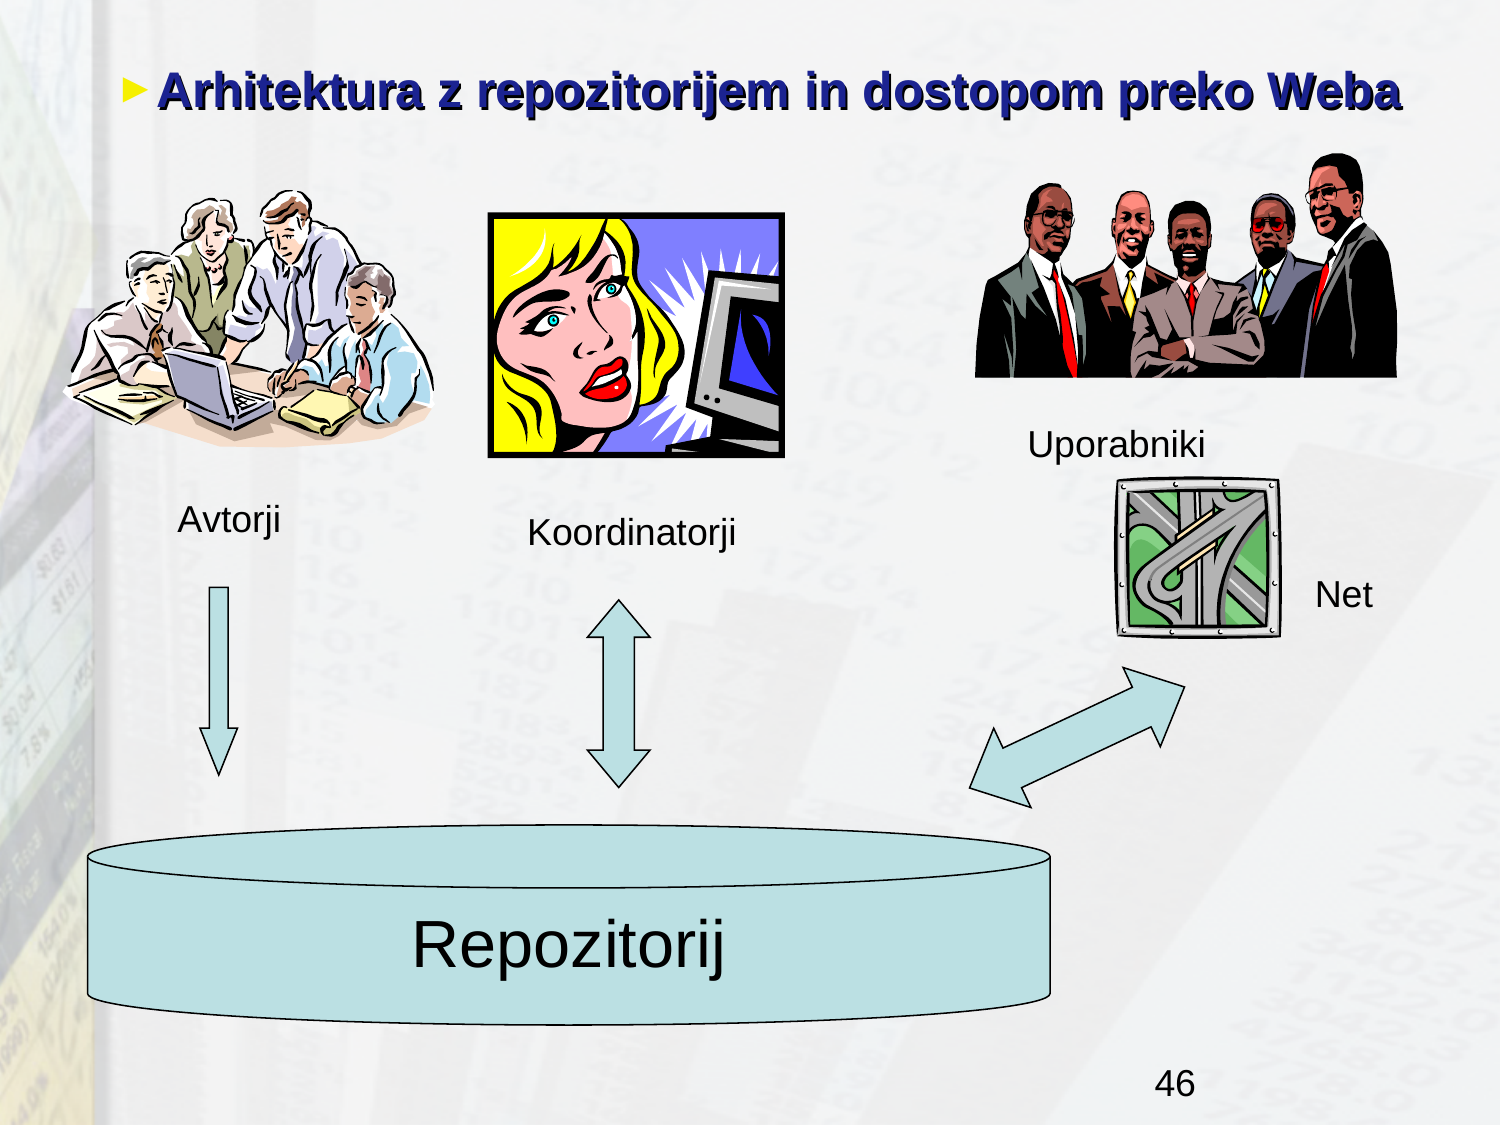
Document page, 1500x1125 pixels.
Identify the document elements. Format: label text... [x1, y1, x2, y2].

text_box Uporabniki [1012, 412, 1350, 473]
list Arhitektura z repozitorijem in dostopom preko Weba [99, 49, 1447, 150]
text_box Repozitorij [87, 824, 1051, 1026]
text_box Koordinatorji [512, 499, 801, 561]
text_box [199, 587, 238, 775]
text_box Avtorji [162, 487, 338, 548]
text_box [969, 667, 1185, 808]
text_box [587, 599, 651, 788]
picture [0, 0, 1500, 1125]
text_box Net [1299, 562, 1463, 623]
